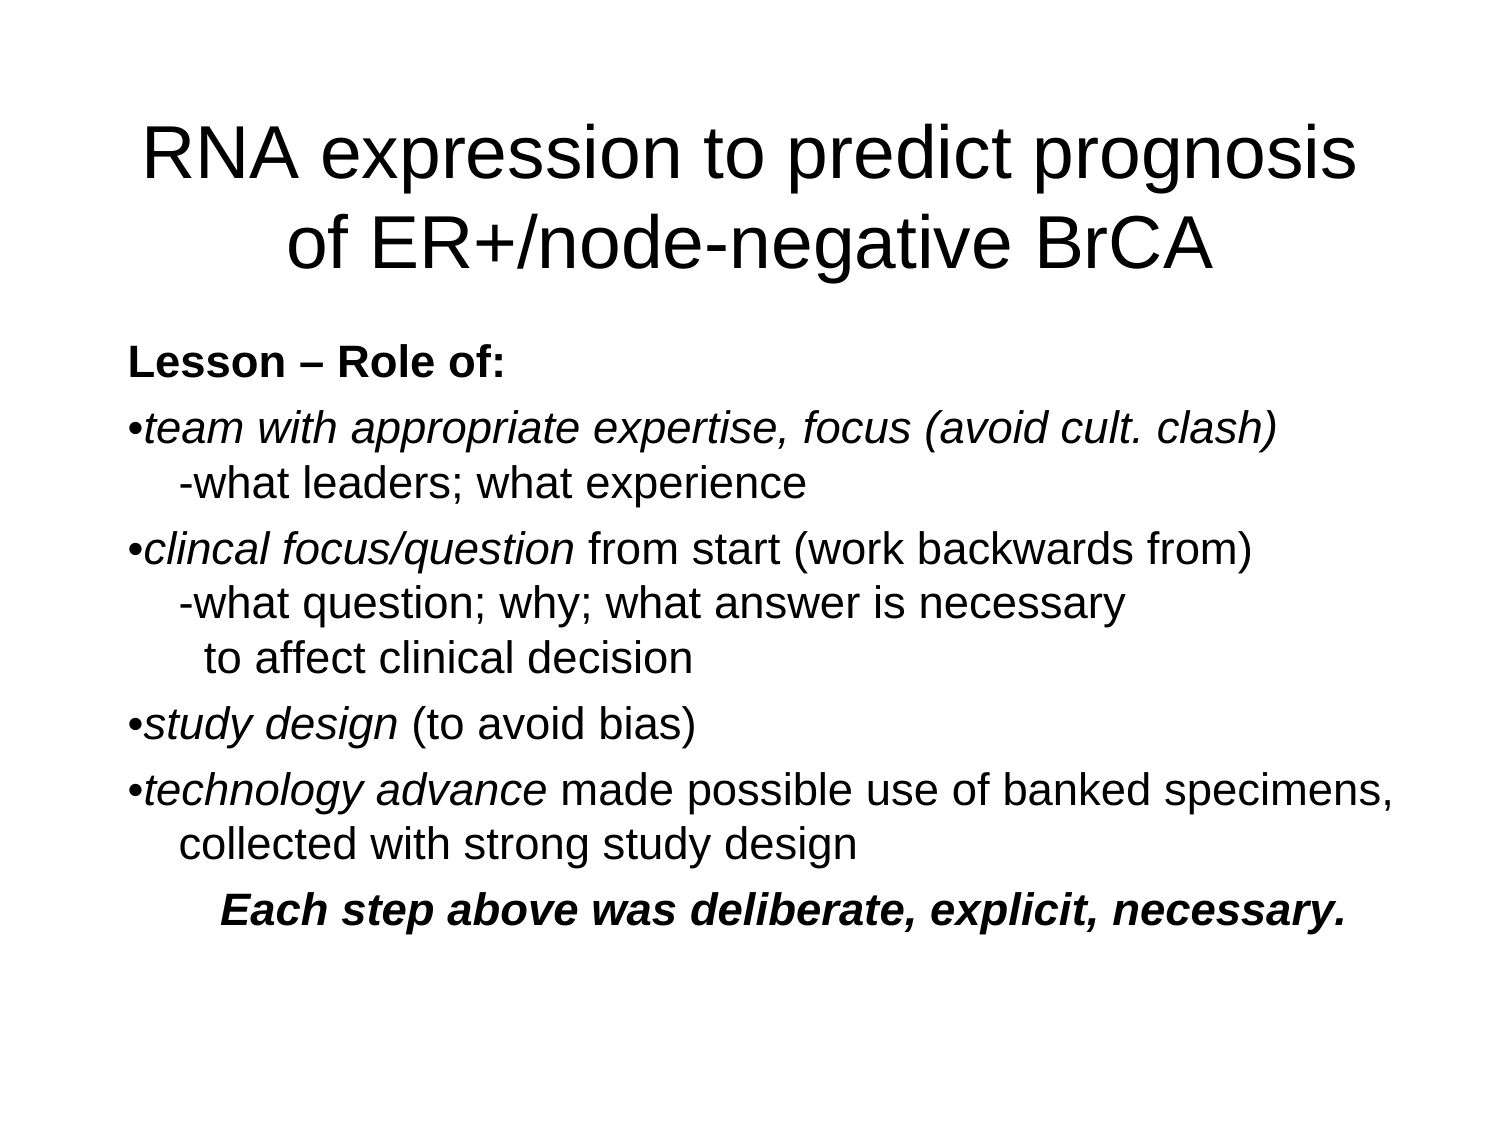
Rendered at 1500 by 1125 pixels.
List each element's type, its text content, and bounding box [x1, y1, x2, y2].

list Lesson – Role of: •team with appropriate expertise, focus (avoid cult. clash) -what leaders; what experience •clincal focus/question from start (work backwards from) -what question; why; what answer is necessary to affect clinical decision •study design (to avoid bias) •technology advance made possible use of banked specimens, collected with strong study design Each step above was deliberate, explicit, necessary. [112, 324, 1457, 1000]
title RNA expression to predict prognosis of ER+/node-negative BrCA [112, 96, 1388, 292]
